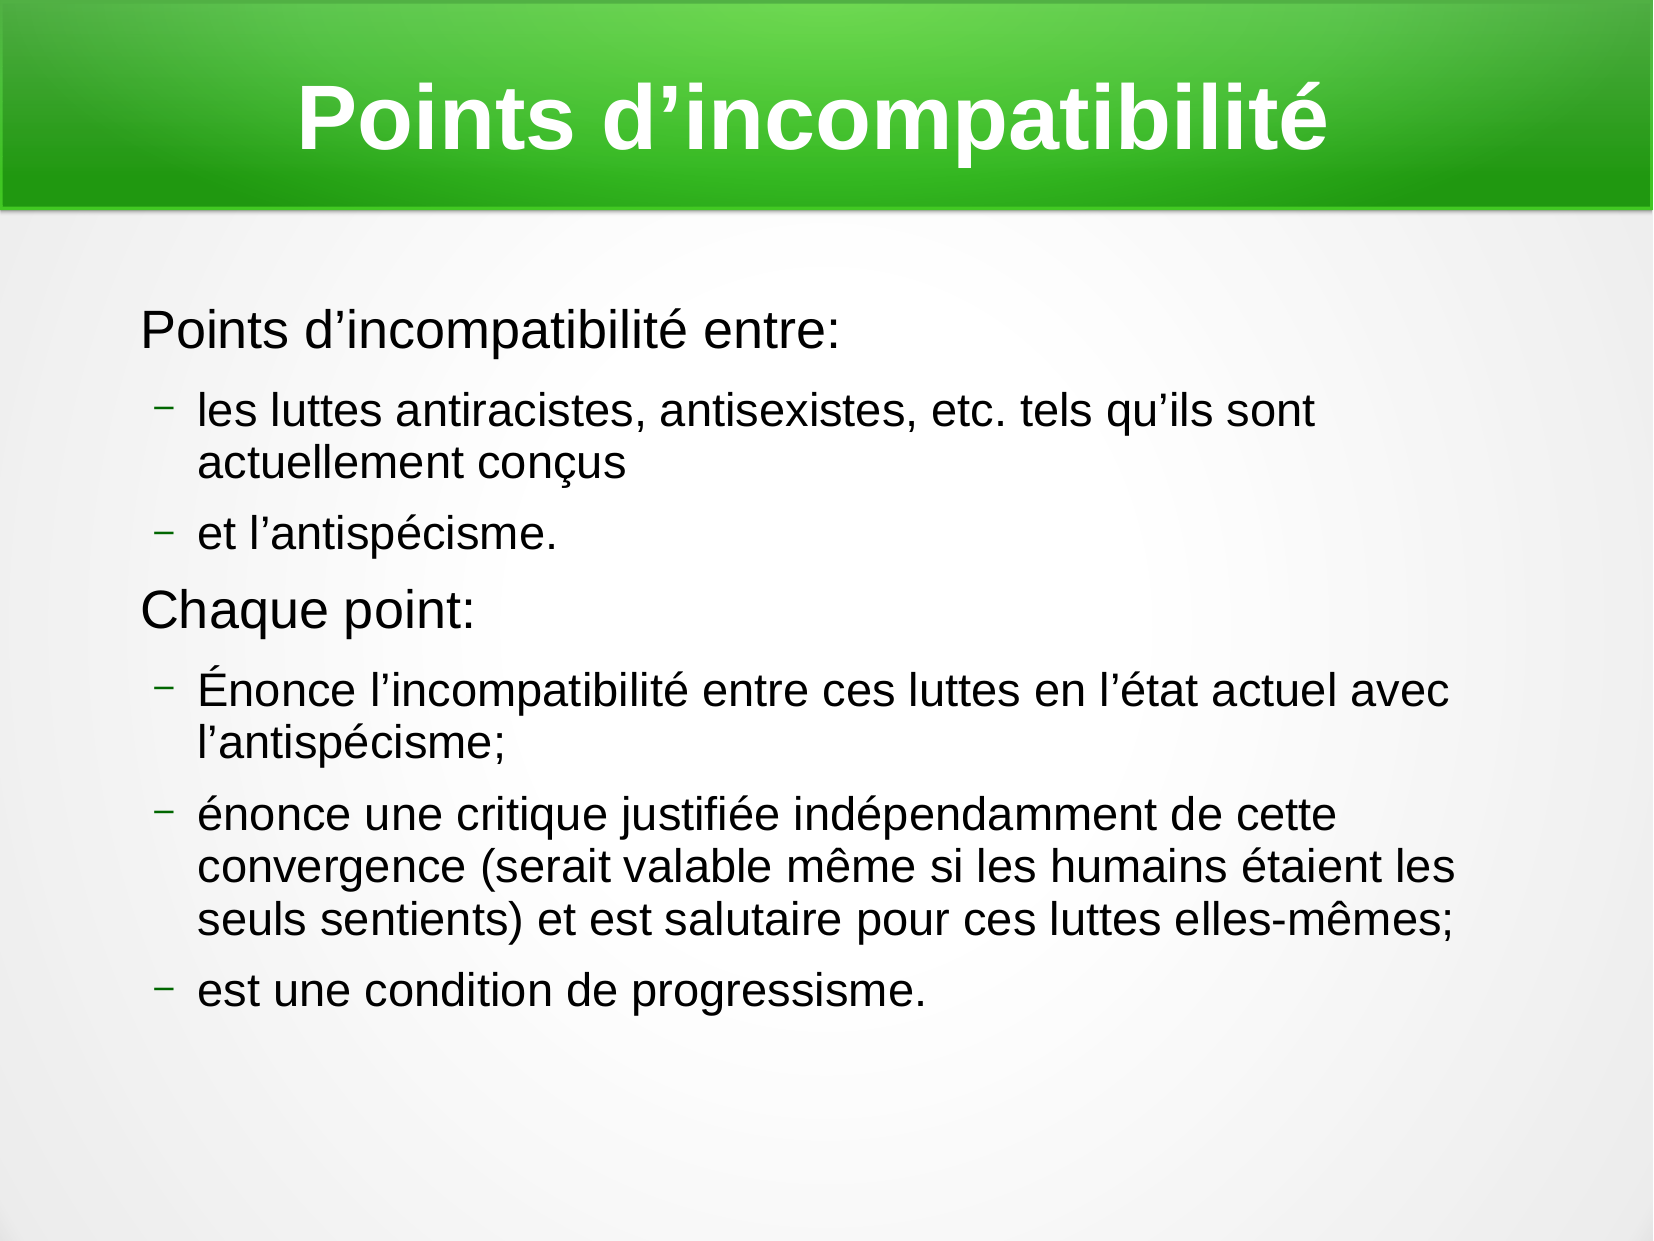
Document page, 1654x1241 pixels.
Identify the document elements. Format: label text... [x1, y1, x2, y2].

list Points d’incompatibilité entre: les luttes antiracistes, antisexistes, etc. tels qu’ils sont actuellement conçus et l’antispécisme. Chaque point: Énonce l’incompatibilité entre ces luttes en l’état actuel avec l’antispécisme; énonce une critique justifiée indépendamment de cette convergence (serait valable même si les humains étaient les seuls sentients) et est salutaire pour ces luttes elles-mêmes; est une condition de progressisme. [82, 299, 1571, 1019]
title Points d’incompatibilité [82, 47, 1571, 190]
